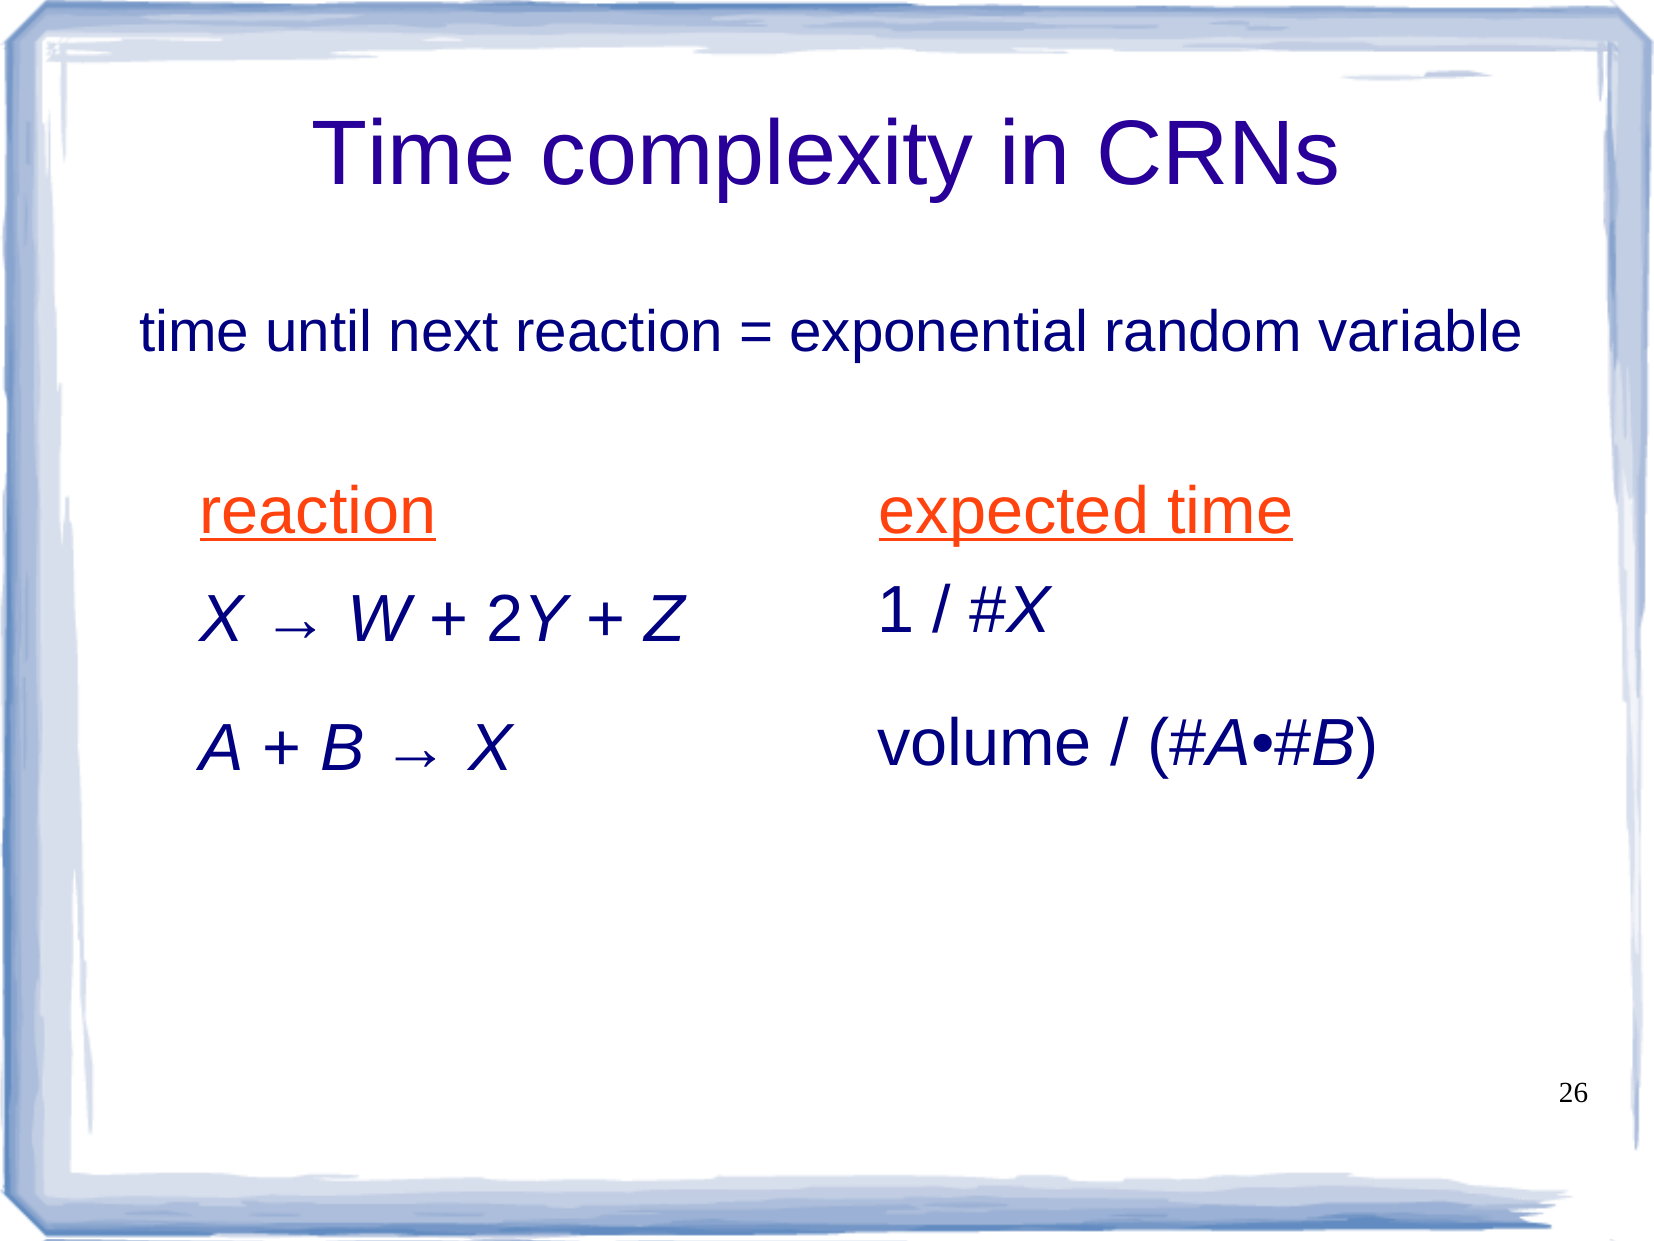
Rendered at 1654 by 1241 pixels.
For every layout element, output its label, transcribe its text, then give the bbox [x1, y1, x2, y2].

text_box reaction [184, 466, 709, 556]
text_box time until next reaction = exponential random variable [124, 290, 1607, 456]
text_box A + B → X [184, 702, 588, 792]
picture [0, 0, 1654, 1241]
title Time complexity in CRNs [82, 49, 1571, 257]
text_box volume / (#A•#B) [862, 697, 1449, 788]
text_box X → W + 2Y + Z [184, 574, 708, 664]
text_box expected time [863, 466, 1388, 556]
text_box 1 / #X [862, 565, 1074, 655]
